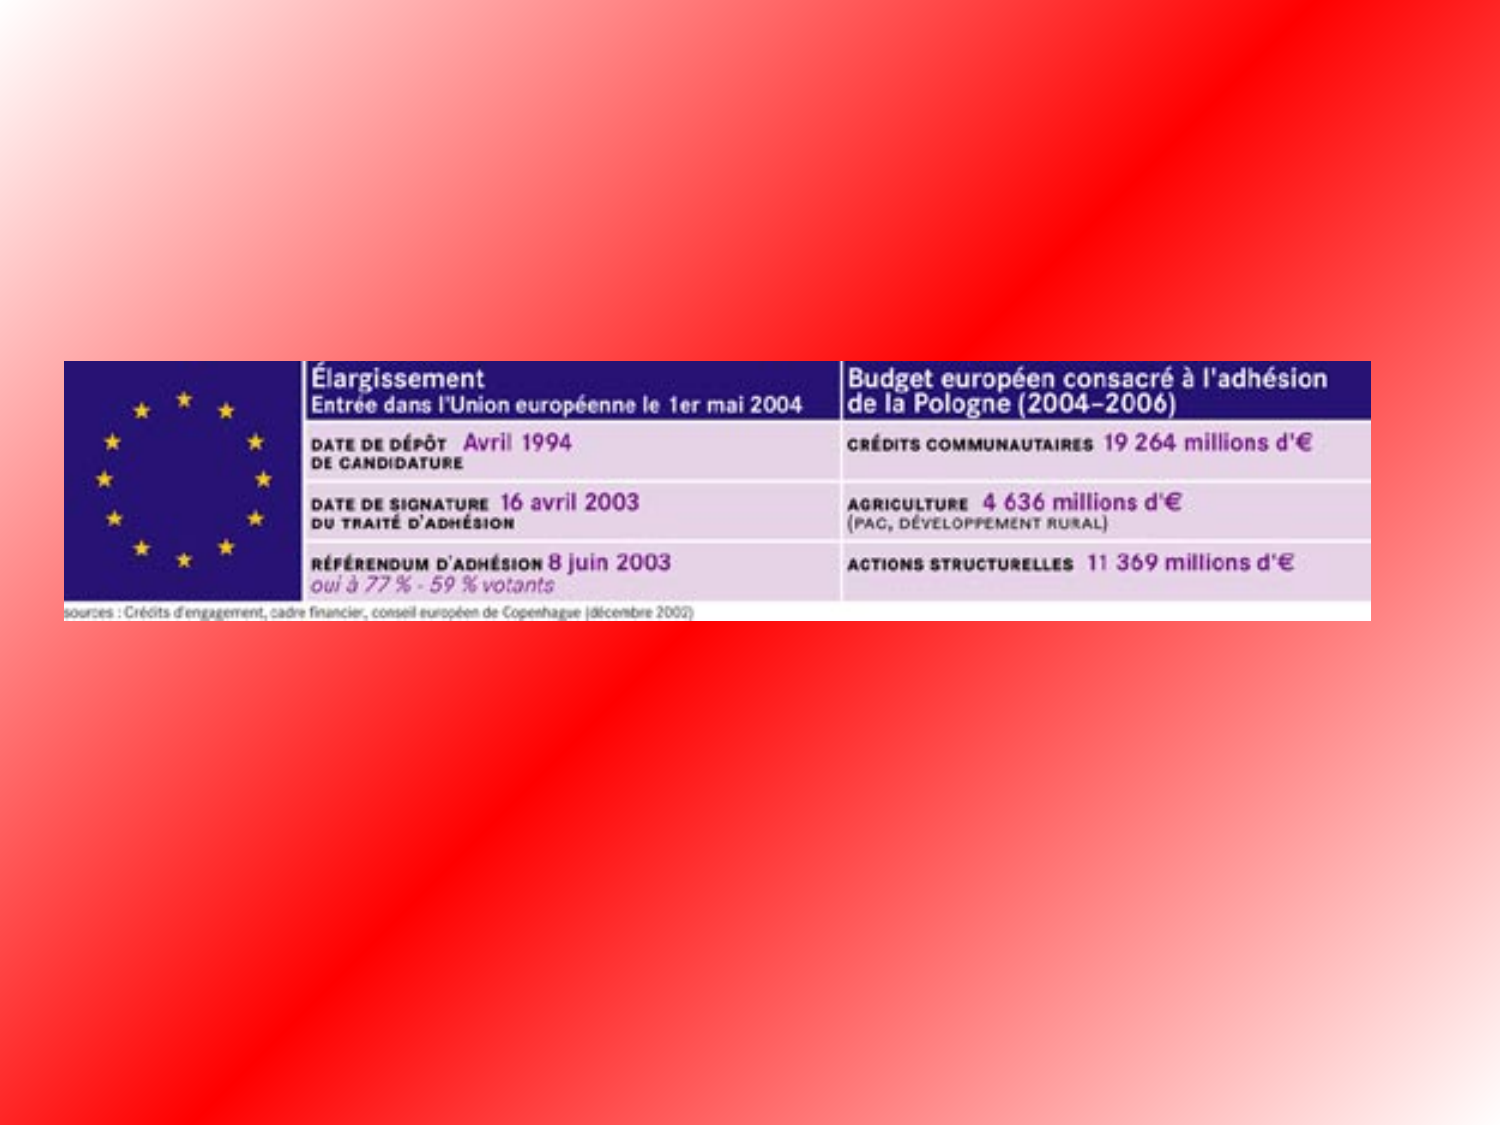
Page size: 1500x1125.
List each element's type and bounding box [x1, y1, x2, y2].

picture [64, 361, 1371, 621]
